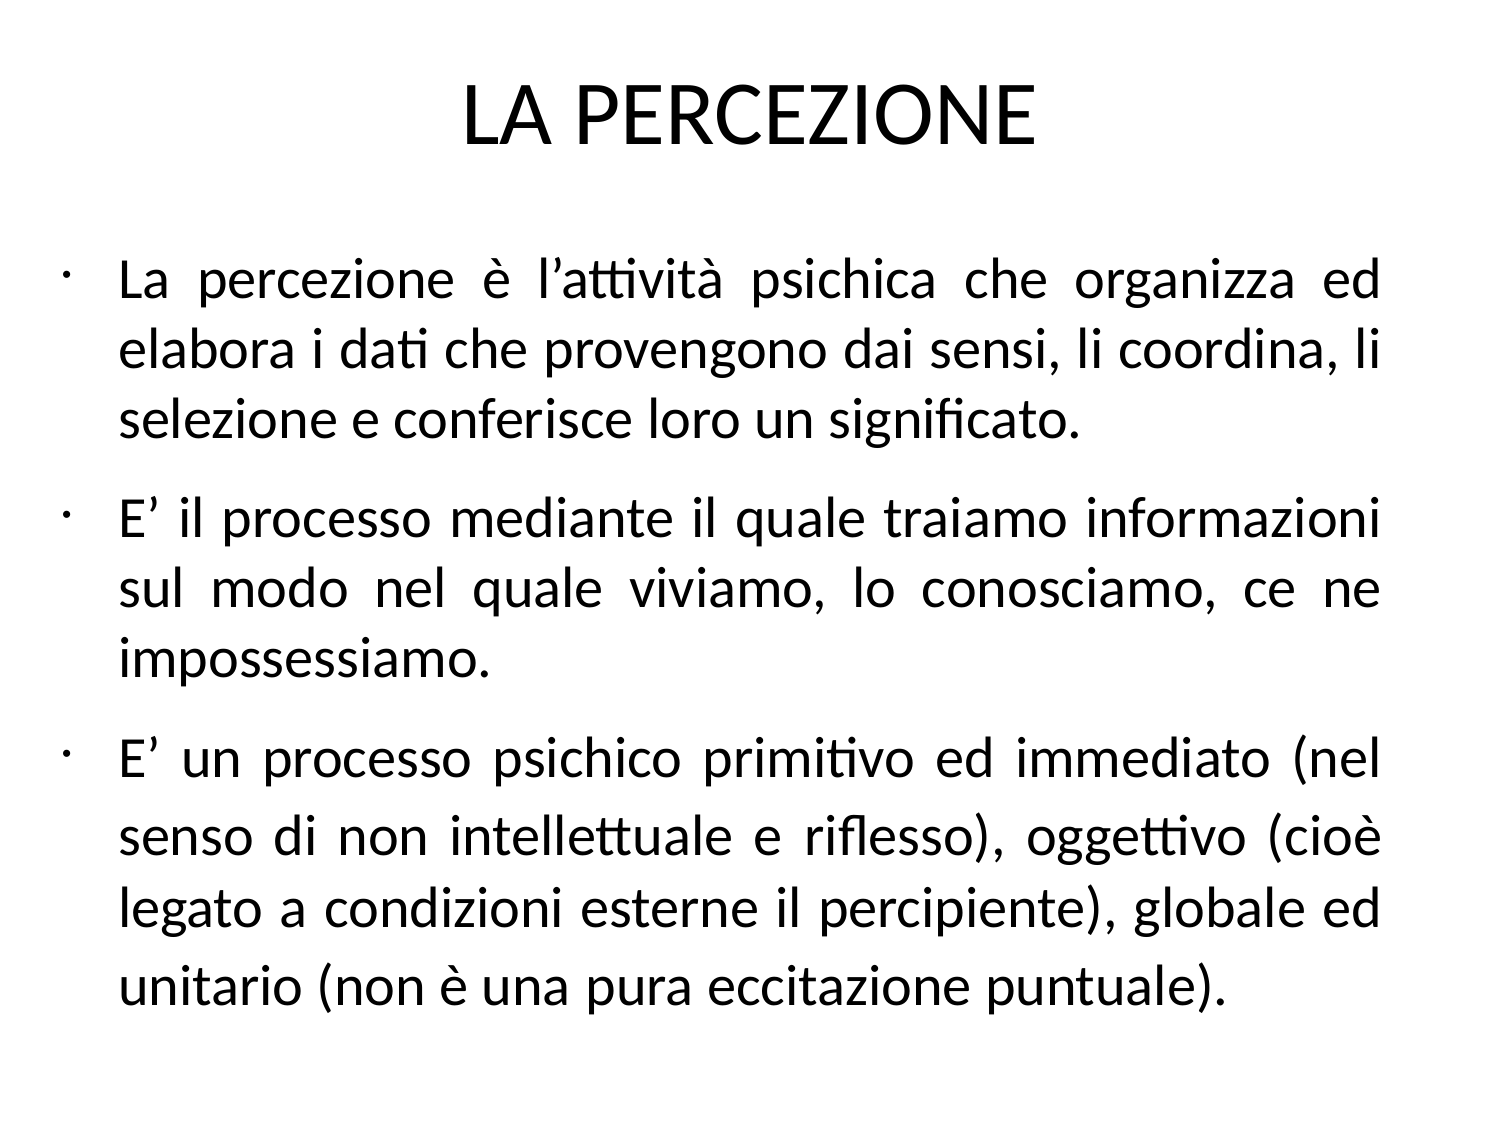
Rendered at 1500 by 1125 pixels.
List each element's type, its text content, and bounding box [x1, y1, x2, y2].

title LA PERCEZIONE [75, 45, 1425, 233]
list La percezione è l’attività psichica che organizza ed elabora i dati che provengono dai sensi, li coordina, li selezione e conferisce loro un significato. E’ il processo mediante il quale traiamo informazioni sul modo nel quale viviamo, lo conosciamo, ce ne impossessiamo. E’ un processo psichico primitivo ed immediato (nel senso di non intellettuale e riflesso), oggettivo (cioè legato a condizioni esterne il percipiente), globale ed unitario (non è una pura eccitazione puntuale). [47, 232, 1398, 1063]
